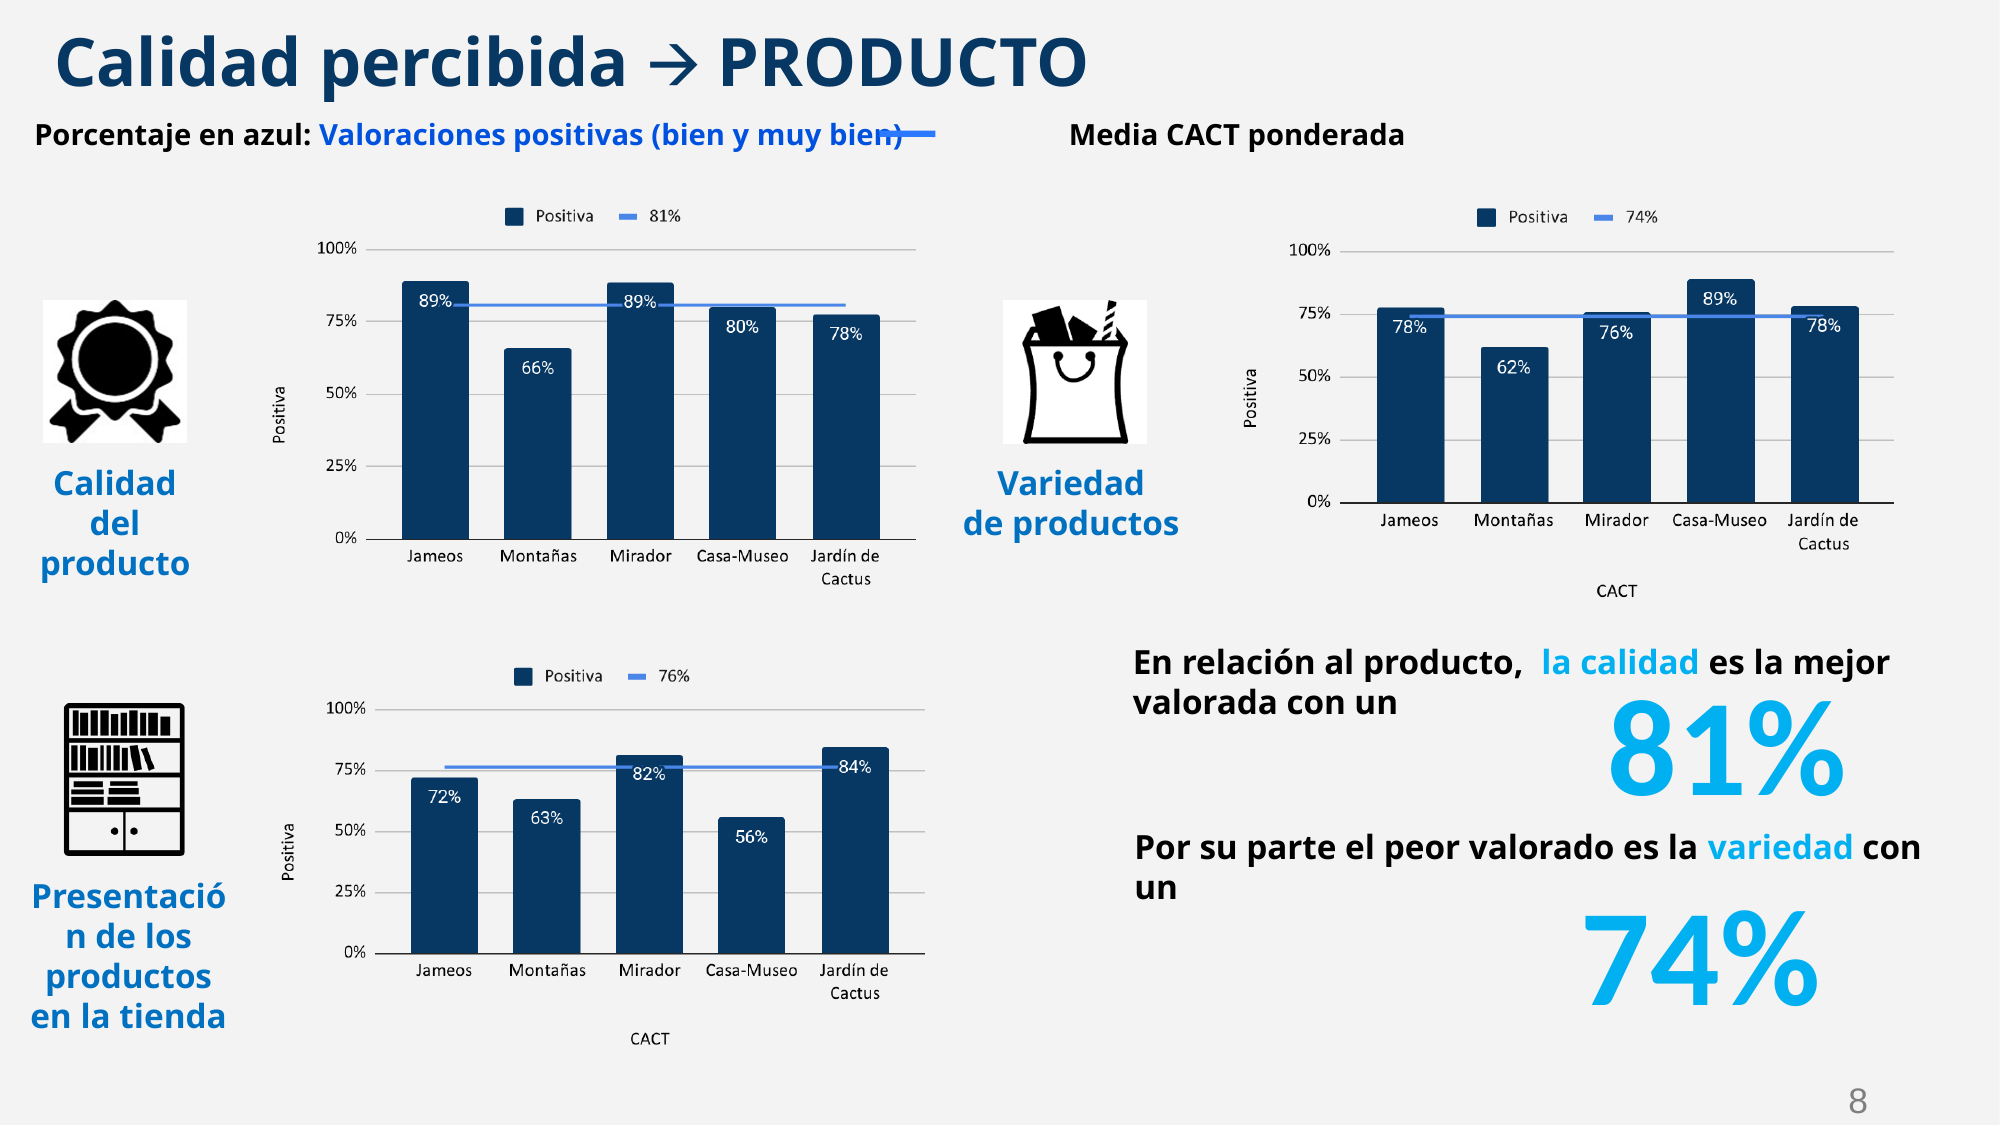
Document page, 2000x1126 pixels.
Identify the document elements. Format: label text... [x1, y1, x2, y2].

picture [43, 300, 187, 444]
picture [258, 646, 945, 1070]
text_box 81% [1631, 730, 1653, 740]
text_box En relación al producto, la calidad es la mejor valorada con un [1117, 633, 1924, 730]
picture [249, 186, 936, 610]
text_box Variedad de productos [936, 454, 1211, 551]
text_box 81% [1629, 753, 1655, 783]
text_box 81% [1763, 730, 1778, 736]
text_box Calidad percibida 🡪 PRODUCTO [54, 0, 1126, 109]
text_box 74% [1438, 875, 1867, 1042]
slide_number <number> [1419, 1069, 1886, 1126]
text_box Presentación de los productos en la tienda [7, 867, 250, 1045]
text_box Por su parte el peor valorado es la variedad con un [1119, 818, 1953, 875]
picture [1219, 186, 1915, 624]
text_box Calidad del producto [0, 454, 232, 551]
text_box 81% [1592, 730, 1881, 818]
text_box Porcentaje en azul: Valoraciones positivas (bien y muy bien) Media CACT ponderada [19, 109, 1988, 158]
picture [1003, 300, 1147, 444]
picture [47, 703, 201, 856]
